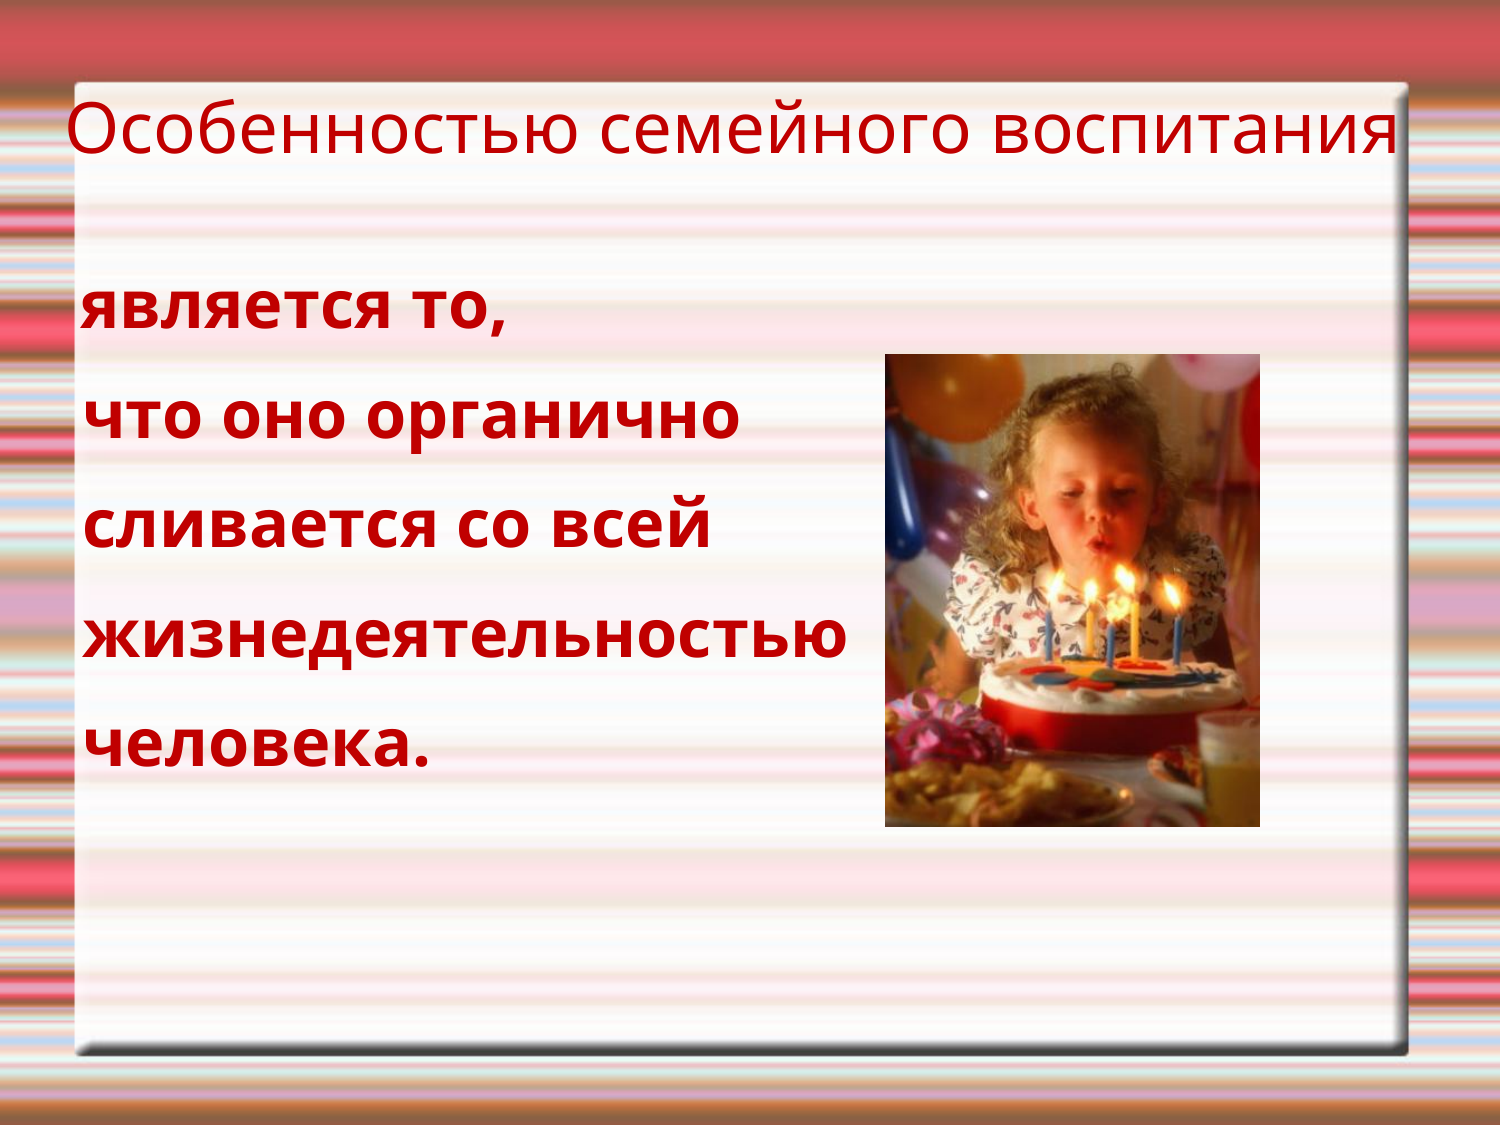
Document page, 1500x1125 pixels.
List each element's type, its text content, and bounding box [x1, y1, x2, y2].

picture [0, 0, 1500, 1125]
list является то, что оно органично сливается со всей жизнедеятельностью человека. [50, 254, 1475, 998]
title Особенностью семейного воспитания [50, 75, 1475, 213]
